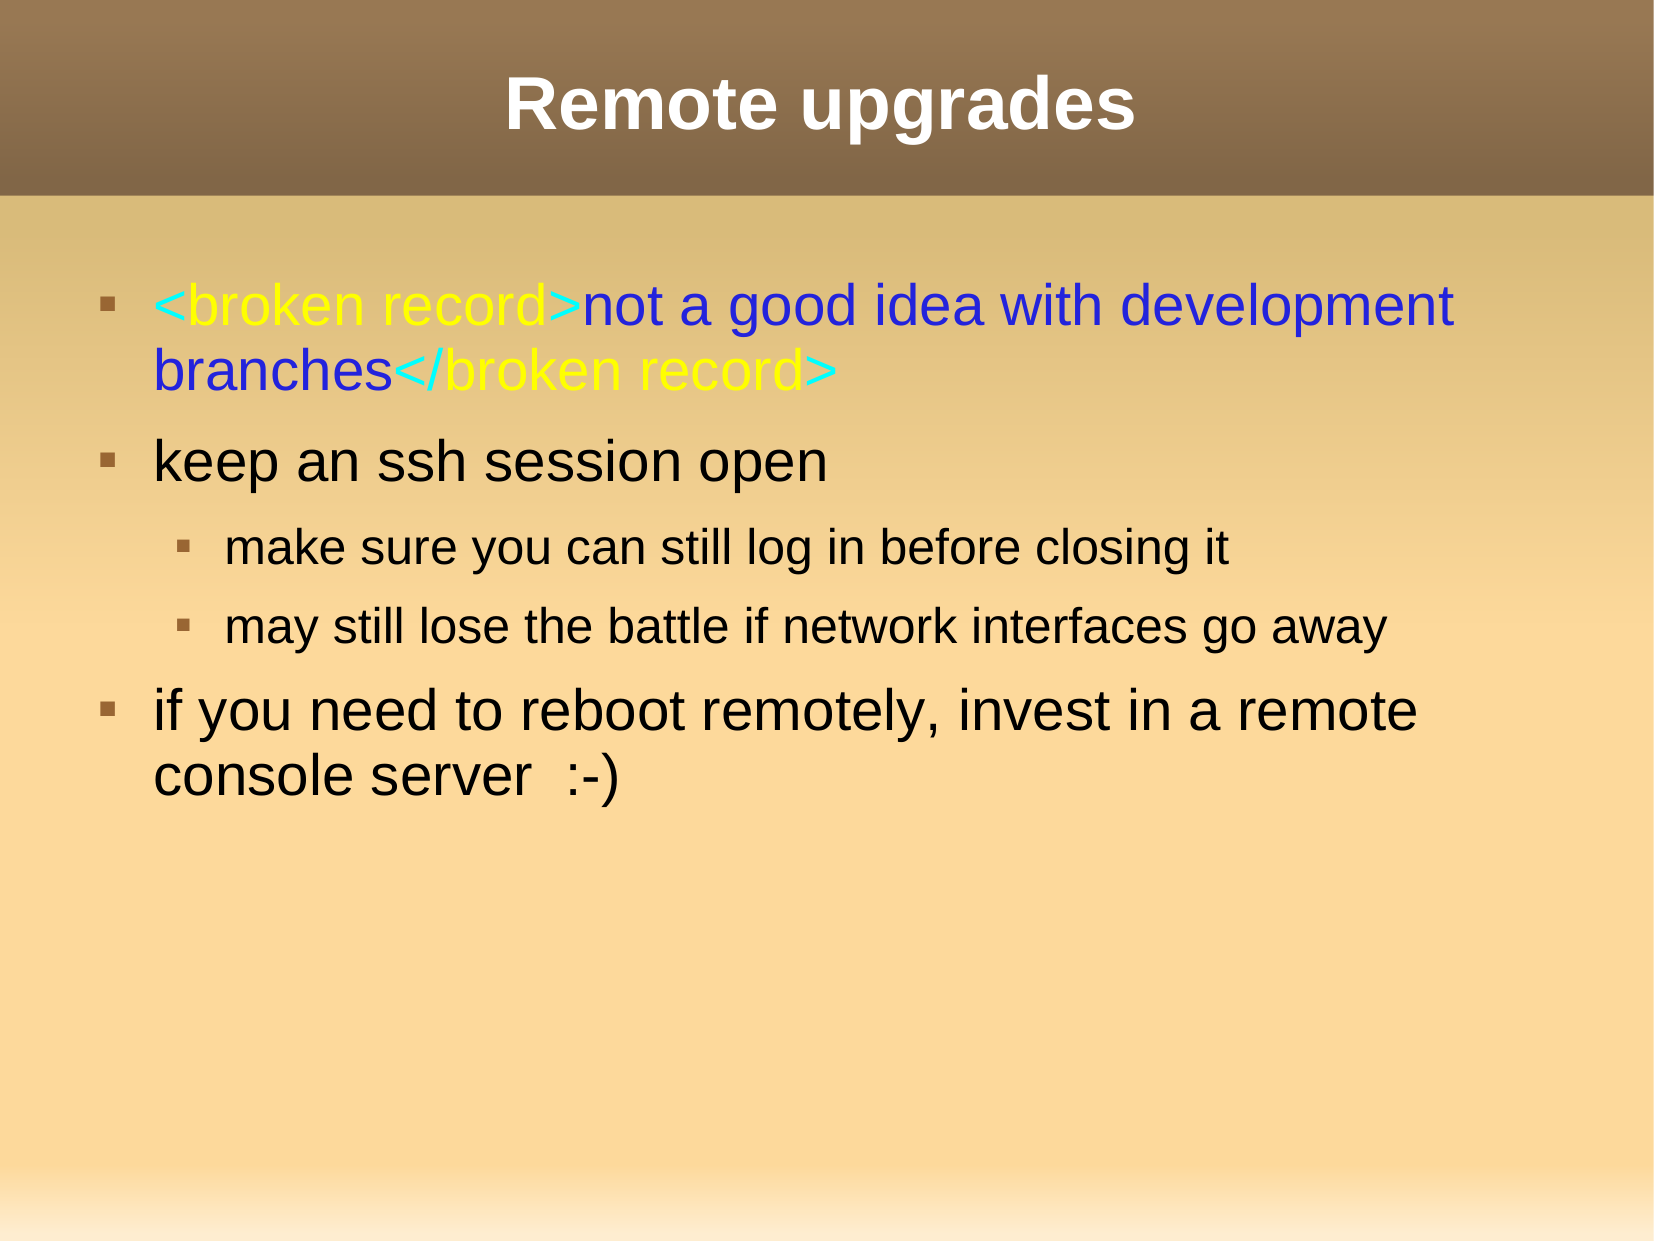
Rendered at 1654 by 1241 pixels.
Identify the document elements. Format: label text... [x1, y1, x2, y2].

picture [0, 0, 1654, 1241]
title Remote upgrades [76, 0, 1565, 208]
list <broken record>not a good idea with development branches</broken record> keep an ssh session open make sure you can still log in before closing it may still lose the battle if network interfaces go away if you need to reboot remotely, invest in a remote console server :-) [82, 272, 1571, 1077]
